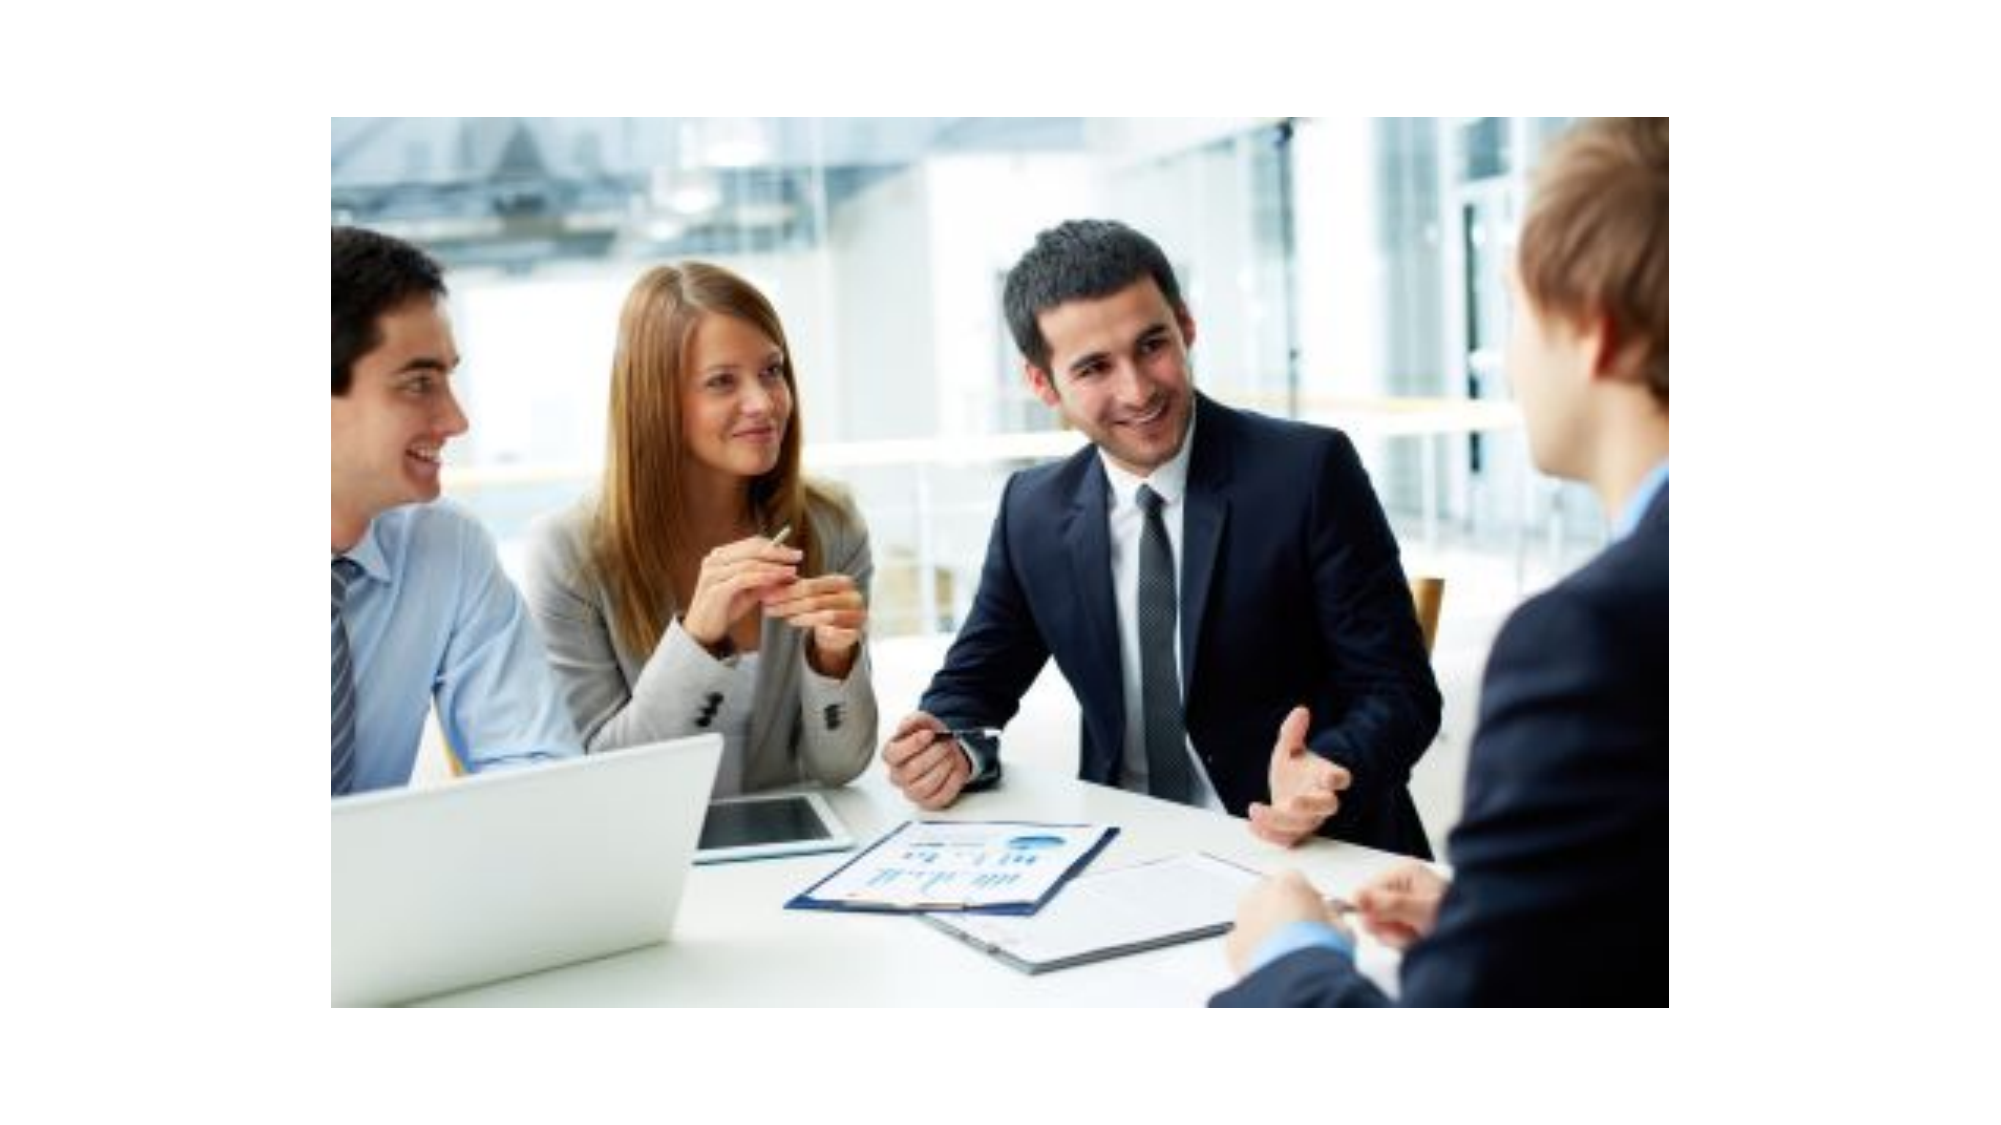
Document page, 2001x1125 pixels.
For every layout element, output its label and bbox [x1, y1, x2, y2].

picture [331, 117, 1669, 1008]
